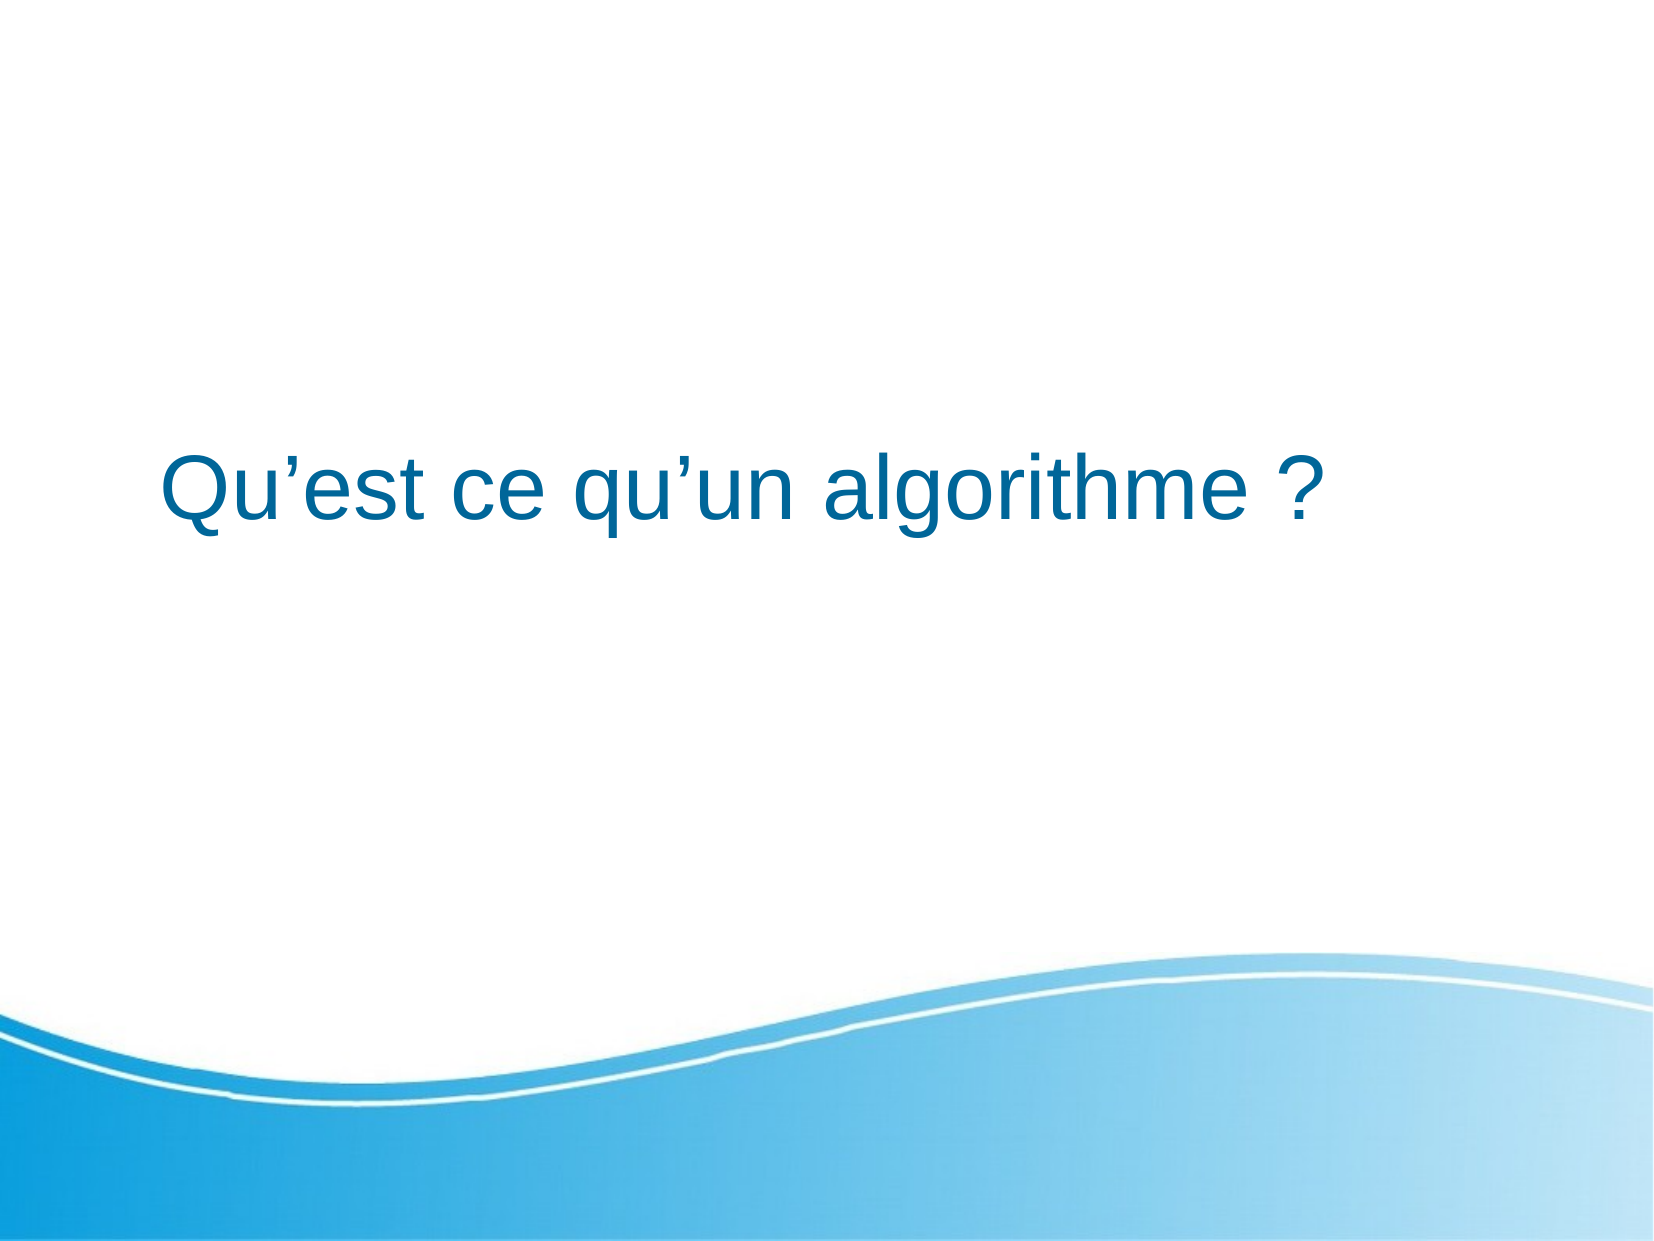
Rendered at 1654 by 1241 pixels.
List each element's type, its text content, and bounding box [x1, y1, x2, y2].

title Qu’est ce qu’un algorithme ? [0, 384, 1489, 592]
picture [0, 952, 1654, 1241]
